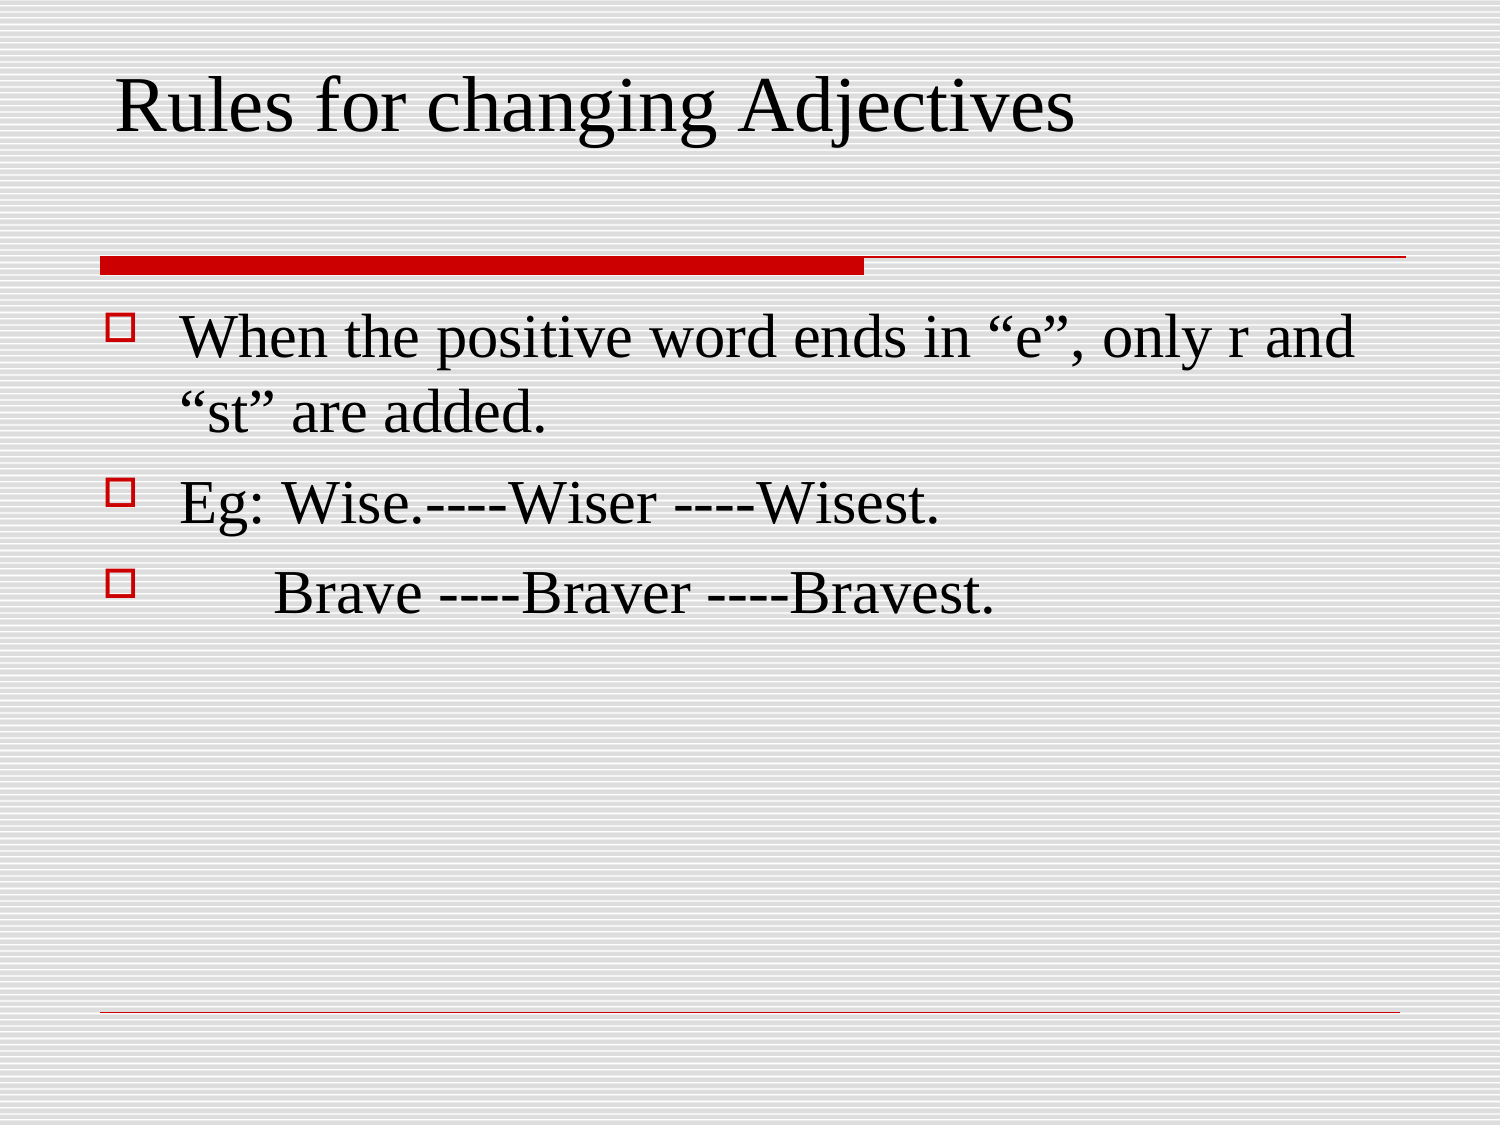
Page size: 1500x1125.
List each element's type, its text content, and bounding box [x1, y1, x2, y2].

title Rules for changing Adjectives [99, 44, 1413, 250]
list When the positive word ends in “e”, only r and “st” are added. Eg: Wise.----Wiser ----Wisest. Brave ----Braver ----Bravest. [87, 287, 1400, 988]
picture [0, 0, 1500, 1125]
